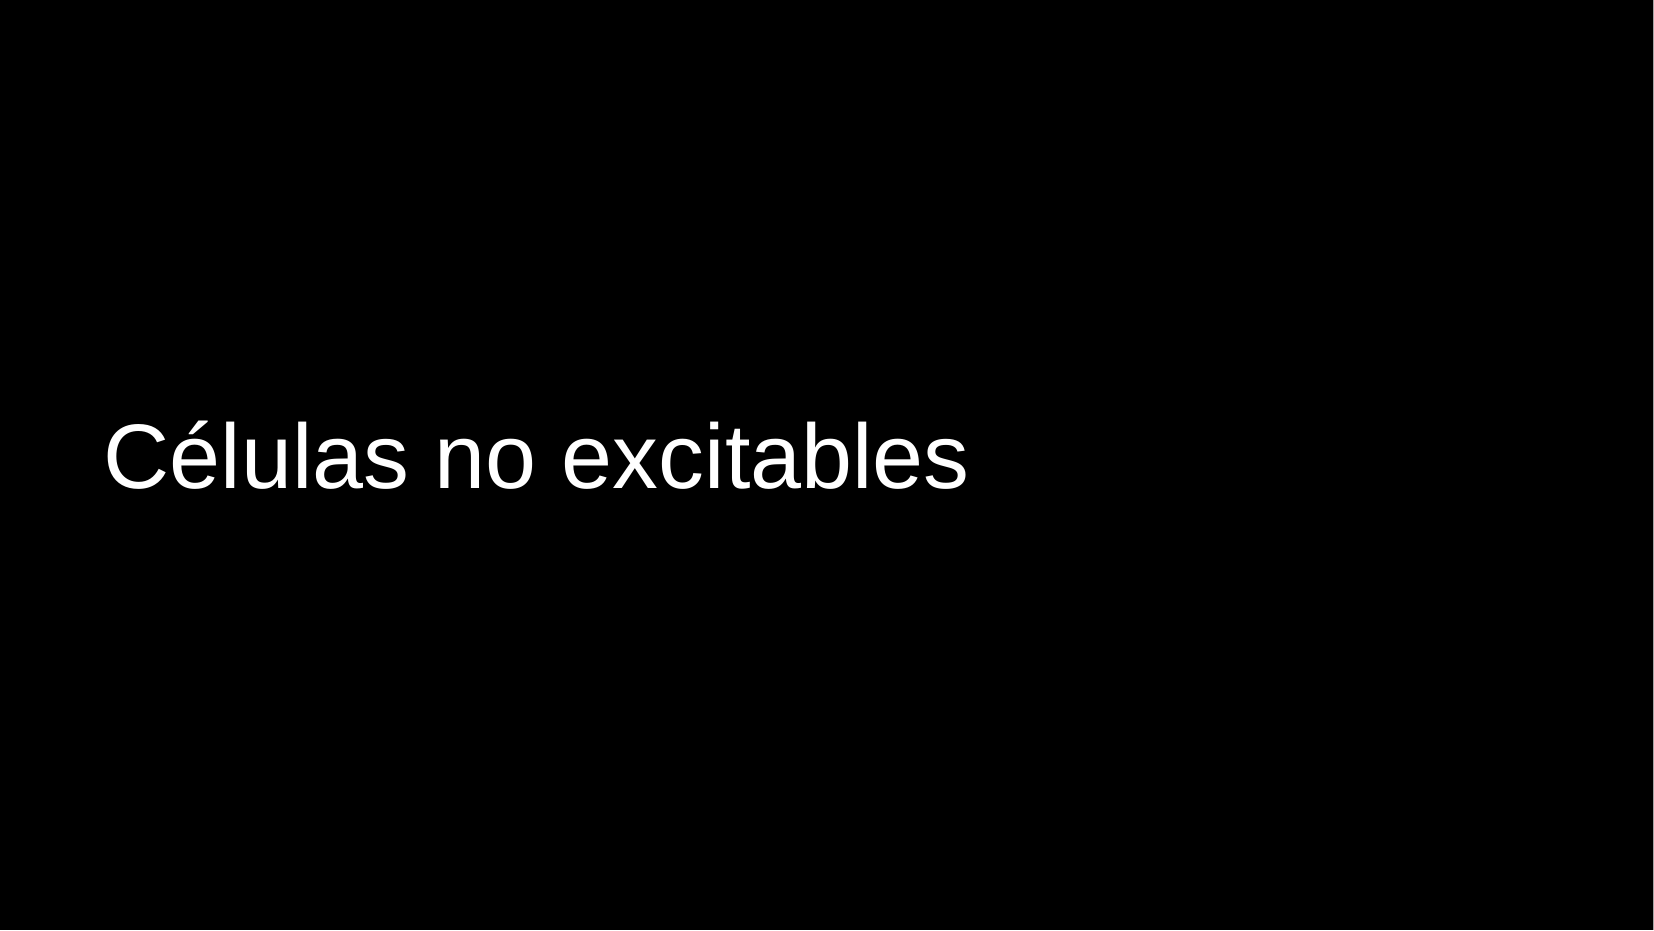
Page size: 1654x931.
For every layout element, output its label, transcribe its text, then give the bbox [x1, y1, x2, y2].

title Células no excitables [0, 354, 1282, 560]
